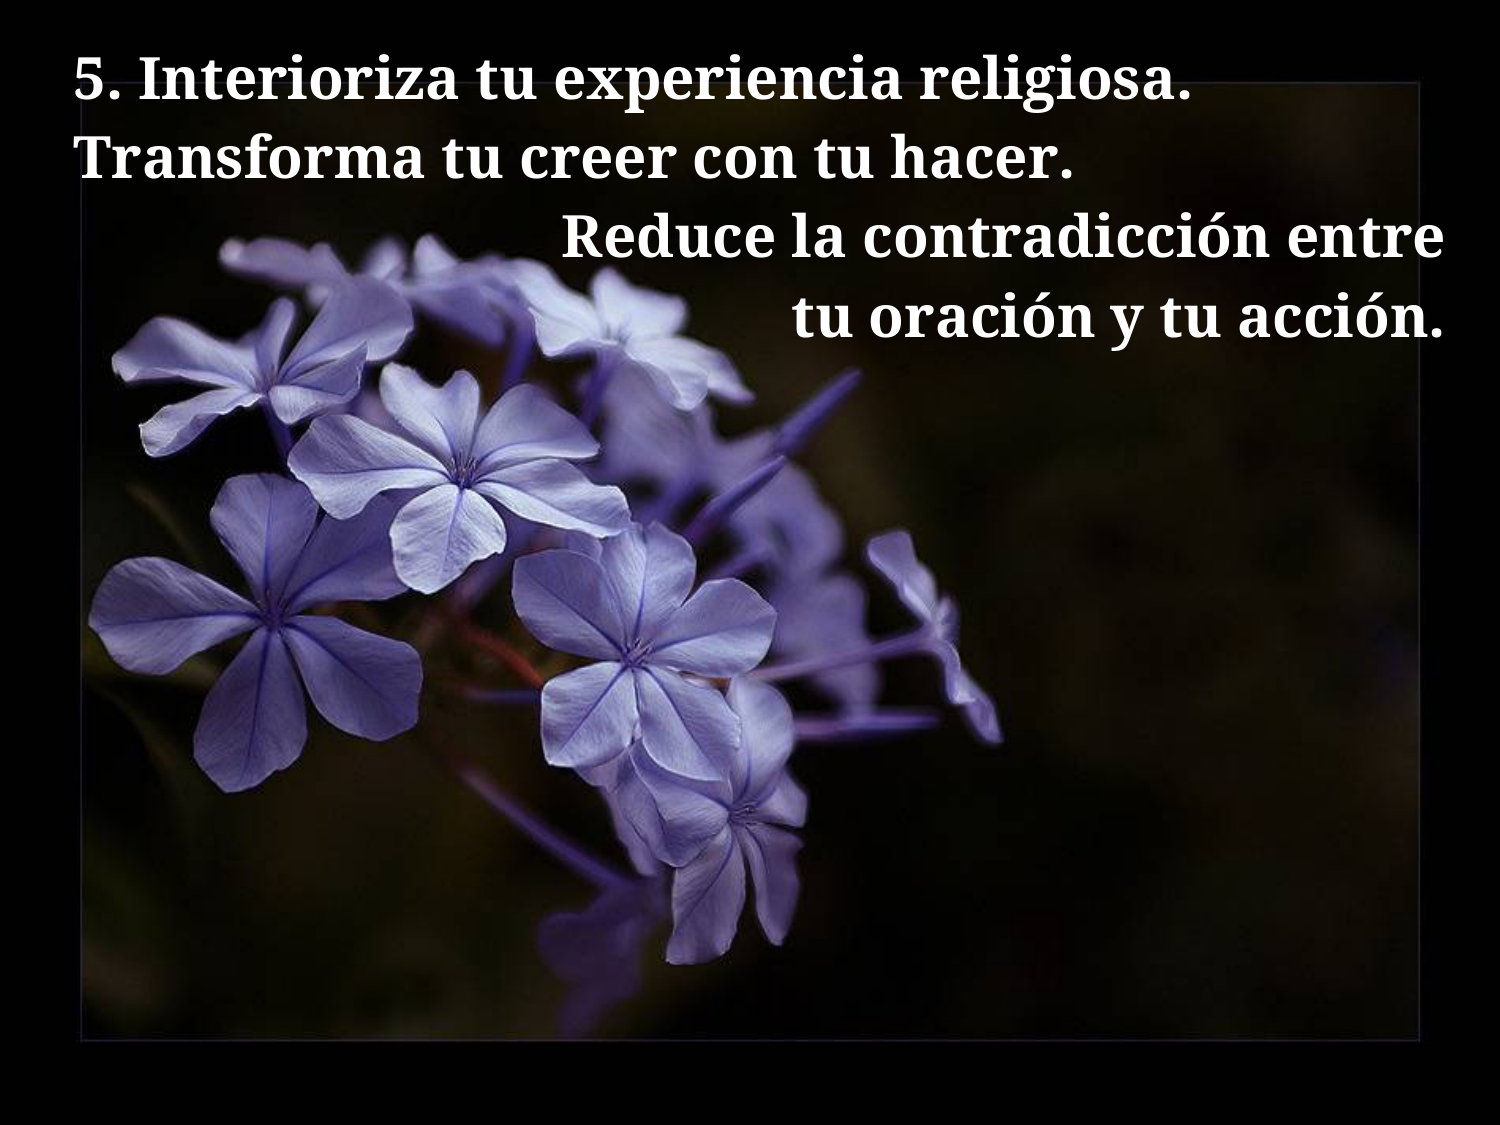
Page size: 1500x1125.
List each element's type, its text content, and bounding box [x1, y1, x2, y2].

picture [0, 0, 1500, 1125]
text_box 5. Interioriza tu experiencia religiosa. Transforma tu creer con tu hacer. Reduce la contradicción entre tu oración y tu acción. [59, 29, 1477, 362]
